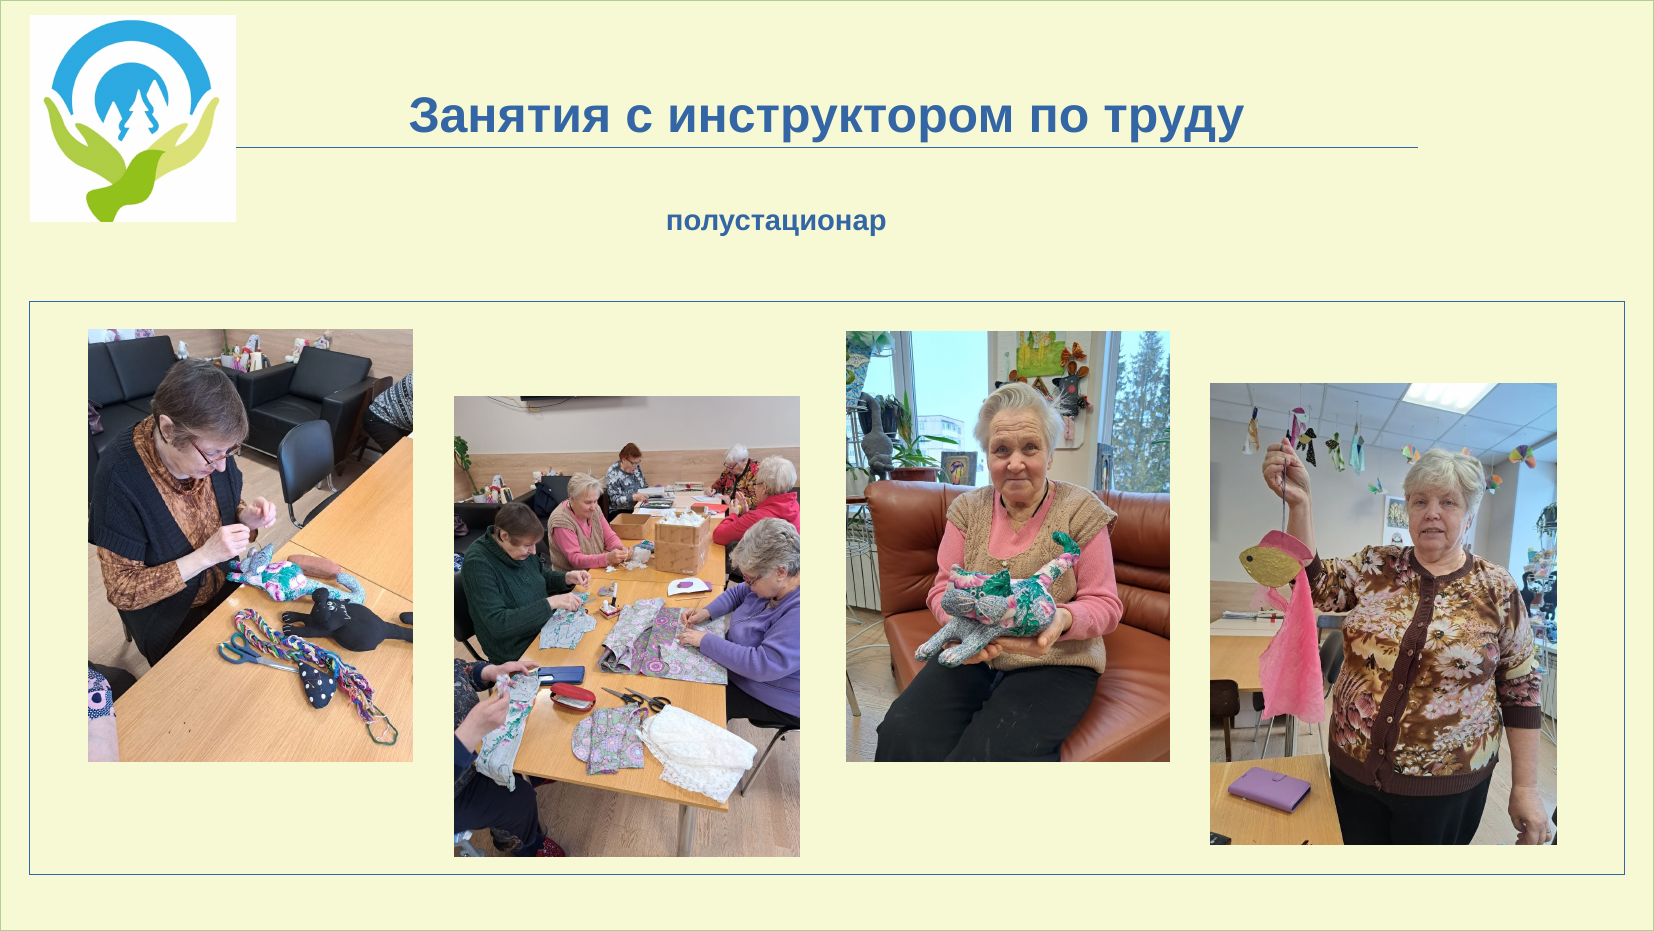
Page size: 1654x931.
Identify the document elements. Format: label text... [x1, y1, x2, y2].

picture [88, 329, 413, 762]
picture [1210, 383, 1557, 845]
picture [846, 331, 1170, 762]
text_box полустационар [651, 188, 913, 246]
picture [29, 15, 237, 222]
title Занятия с инструктором по труду [237, 37, 1571, 193]
picture [454, 396, 800, 857]
text_box [0, 0, 1654, 931]
